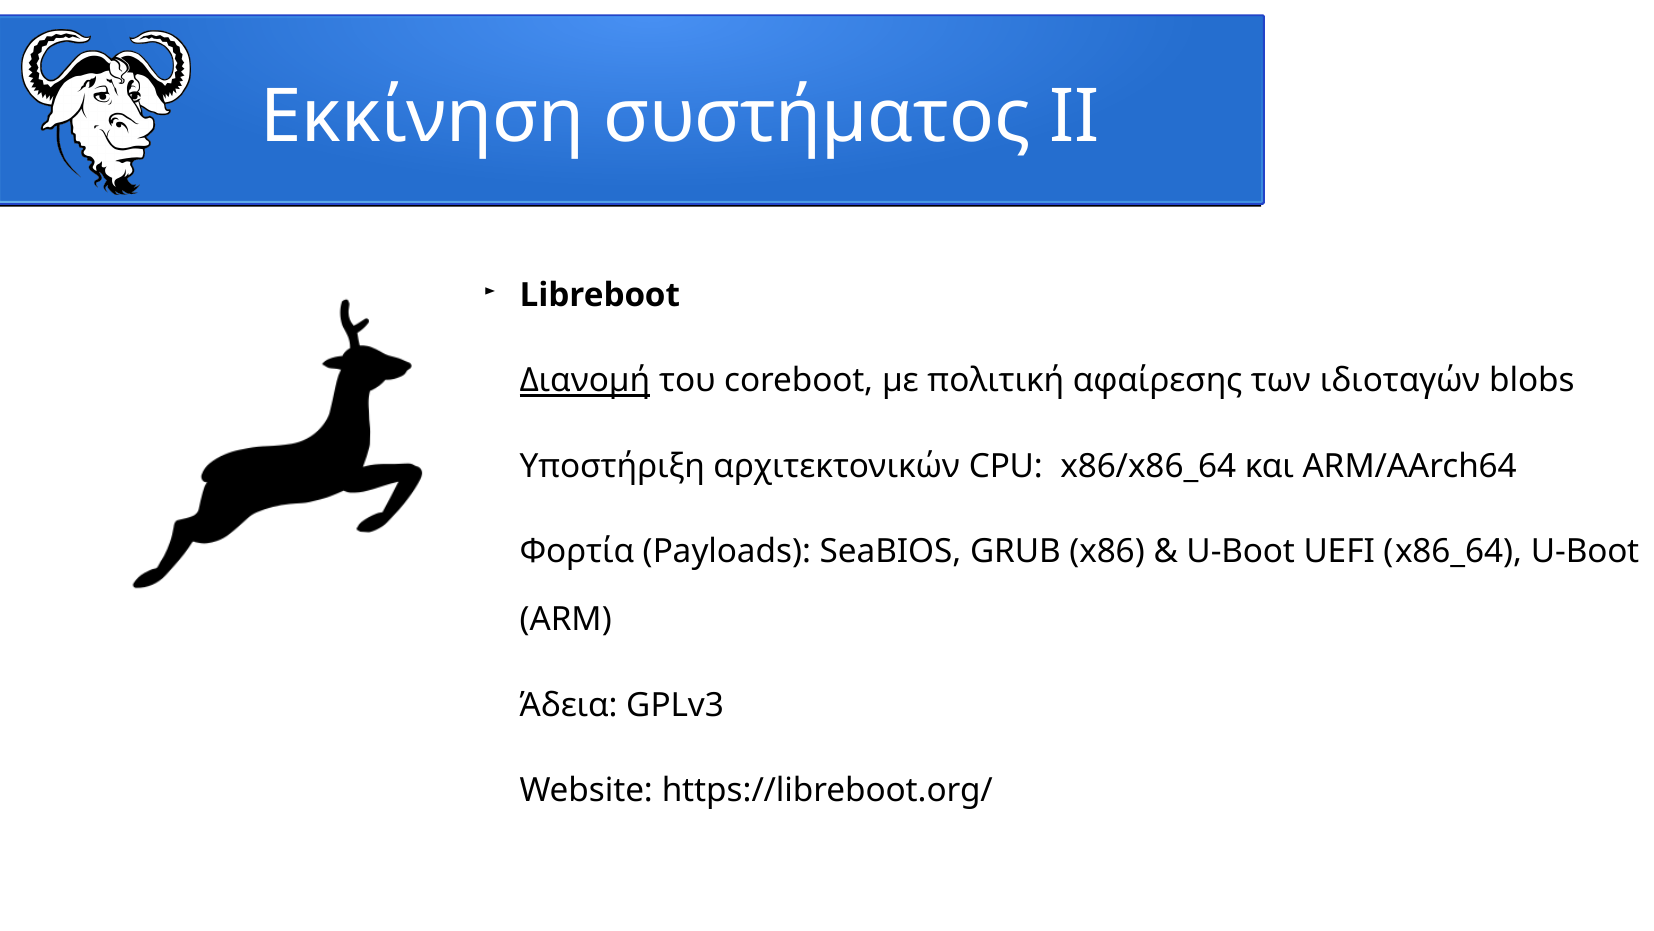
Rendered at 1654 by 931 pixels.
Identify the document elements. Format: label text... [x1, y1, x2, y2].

picture [118, 283, 438, 603]
picture [21, 29, 191, 195]
text_box Libreboot Διανομή του coreboot, με πολιτική αφαίρεσης των ιδιοταγών blobs Υποστήριξη αρχιτεκτονικών CPU: x86/x86_64 και ARM/AArch64 Φορτία (Payloads): SeaBIOS, GRUB (x86) & U-Boot UEFI (x86_64), U-Boot (ARM) Άδεια: GPLv3 Website: https://libreboot.org/ [484, 248, 1648, 931]
title Εκκίνηση συστήματος II [146, 28, 1235, 196]
